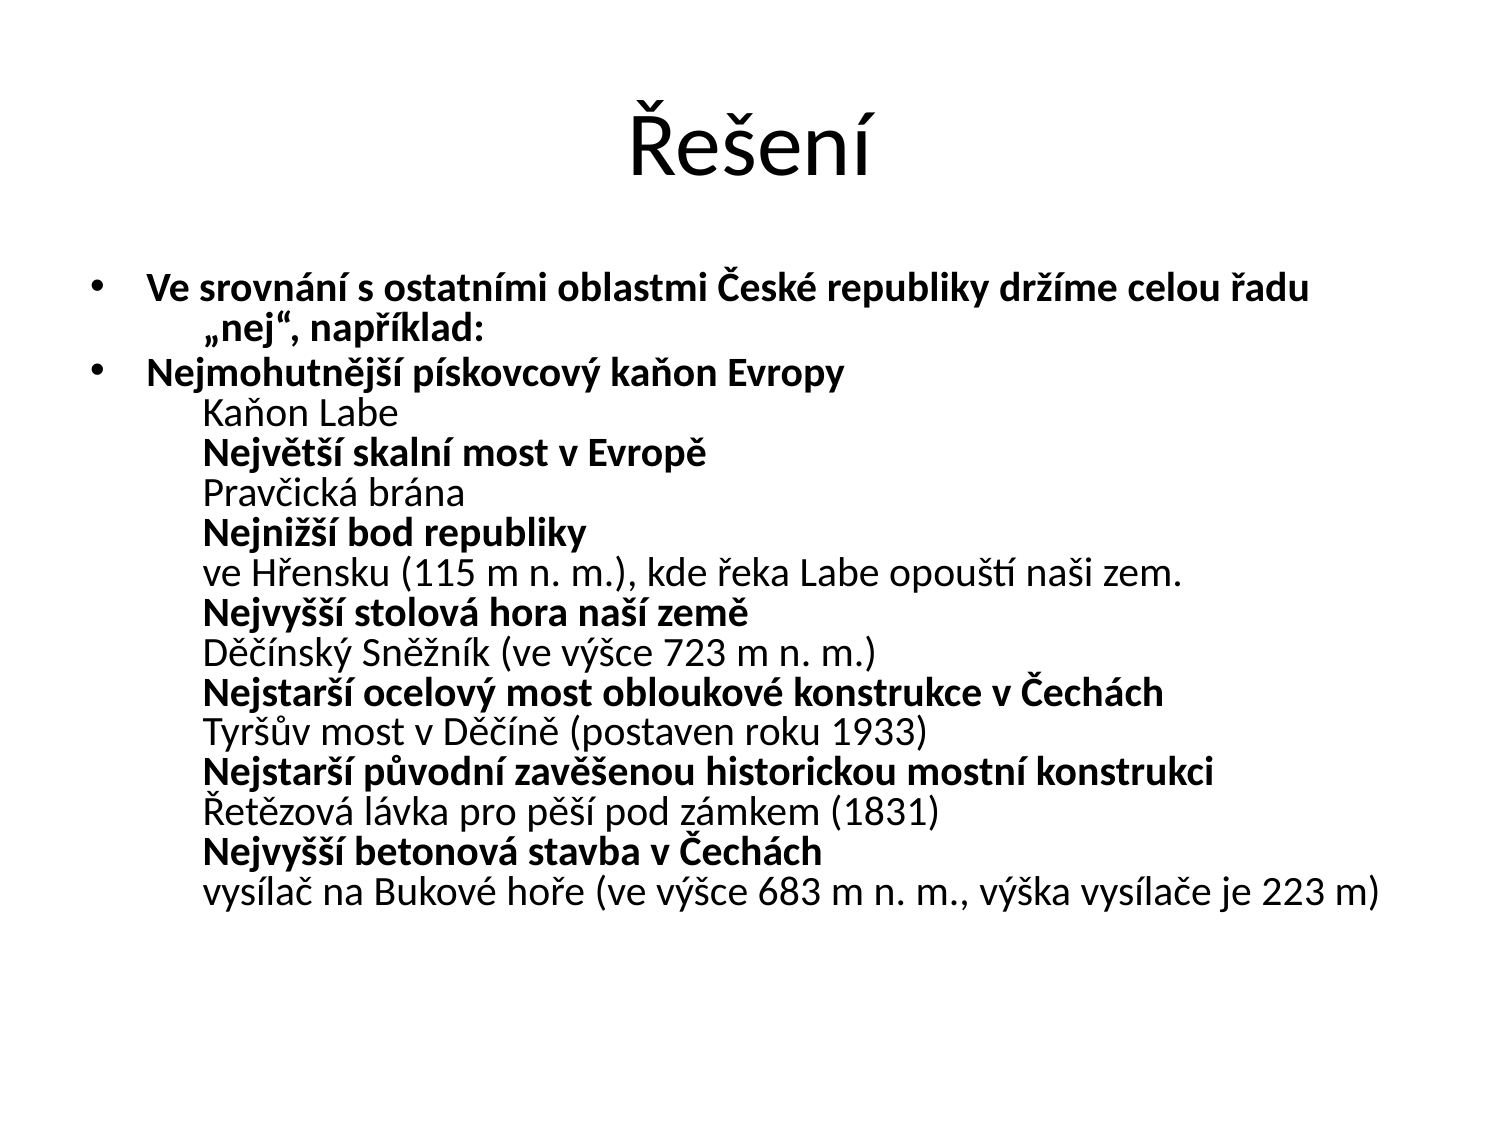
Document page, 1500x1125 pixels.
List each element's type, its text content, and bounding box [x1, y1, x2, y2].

title Řešení [75, 45, 1426, 233]
list Ve srovnání s ostatními oblastmi České republiky držíme celou řadu „nej“, například: Nejmohutnější pískovcový kaňon Evropy Kaňon Labe Největší skalní most v Evropě Pravčická brána Nejnižší bod republiky ve Hřensku (115 m n. m.), kde řeka Labe opouští naši zem. Nejvyšší stolová hora naší země Děčínský Sněžník (ve výšce 723 m n. m.) Nejstarší ocelový most obloukové konstrukce v Čechách Tyršův most v Děčíně (postaven roku 1933) Nejstarší původní zavěšenou historickou mostní konstrukci Řetězová lávka pro pěší pod zámkem (1831) Nejvyšší betonová stavba v Čechách vysílač na Bukové hoře (ve výšce 683 m n. m., výška vysílače je 223 m) [75, 262, 1426, 1005]
